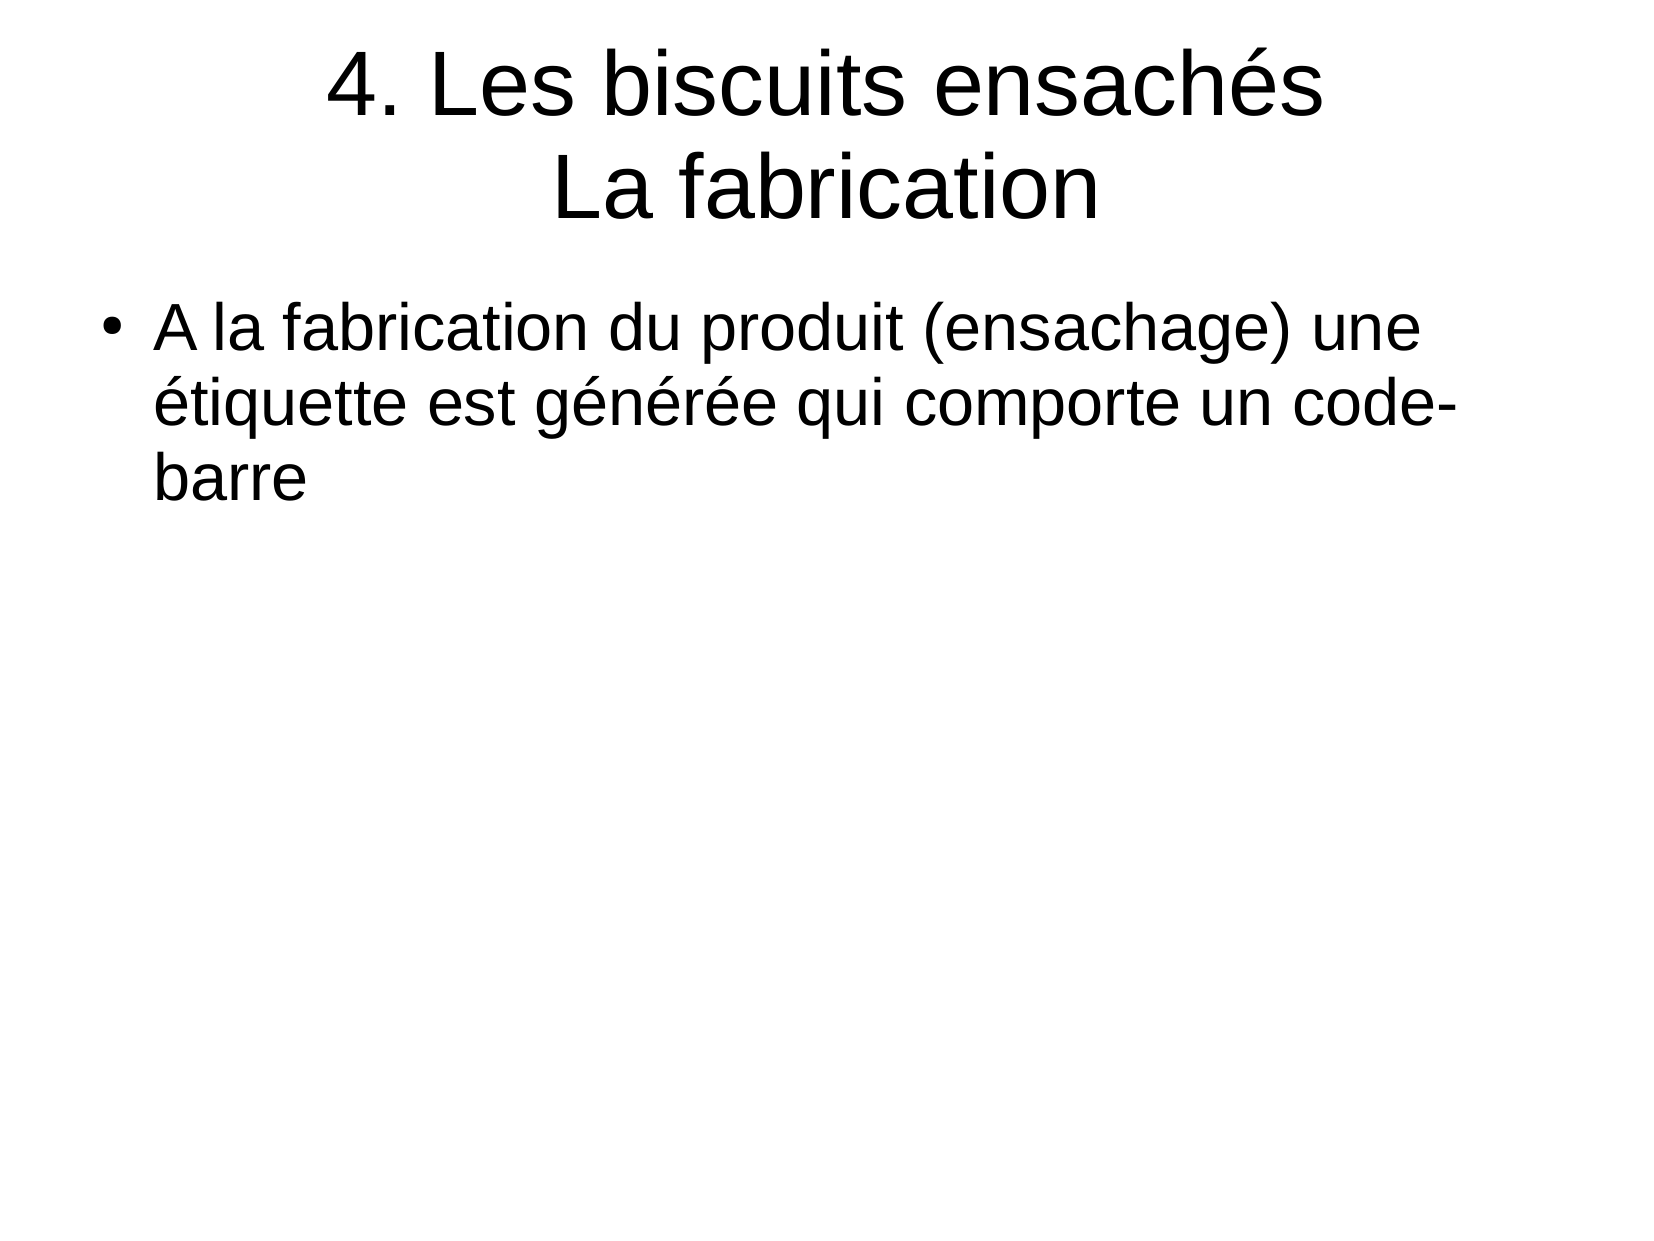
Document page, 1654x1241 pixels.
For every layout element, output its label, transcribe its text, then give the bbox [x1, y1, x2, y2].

list A la fabrication du produit (ensachage) une étiquette est générée qui comporte un code-barre [82, 290, 1571, 1205]
title 4. Les biscuits ensachés La fabrication [82, 31, 1571, 239]
